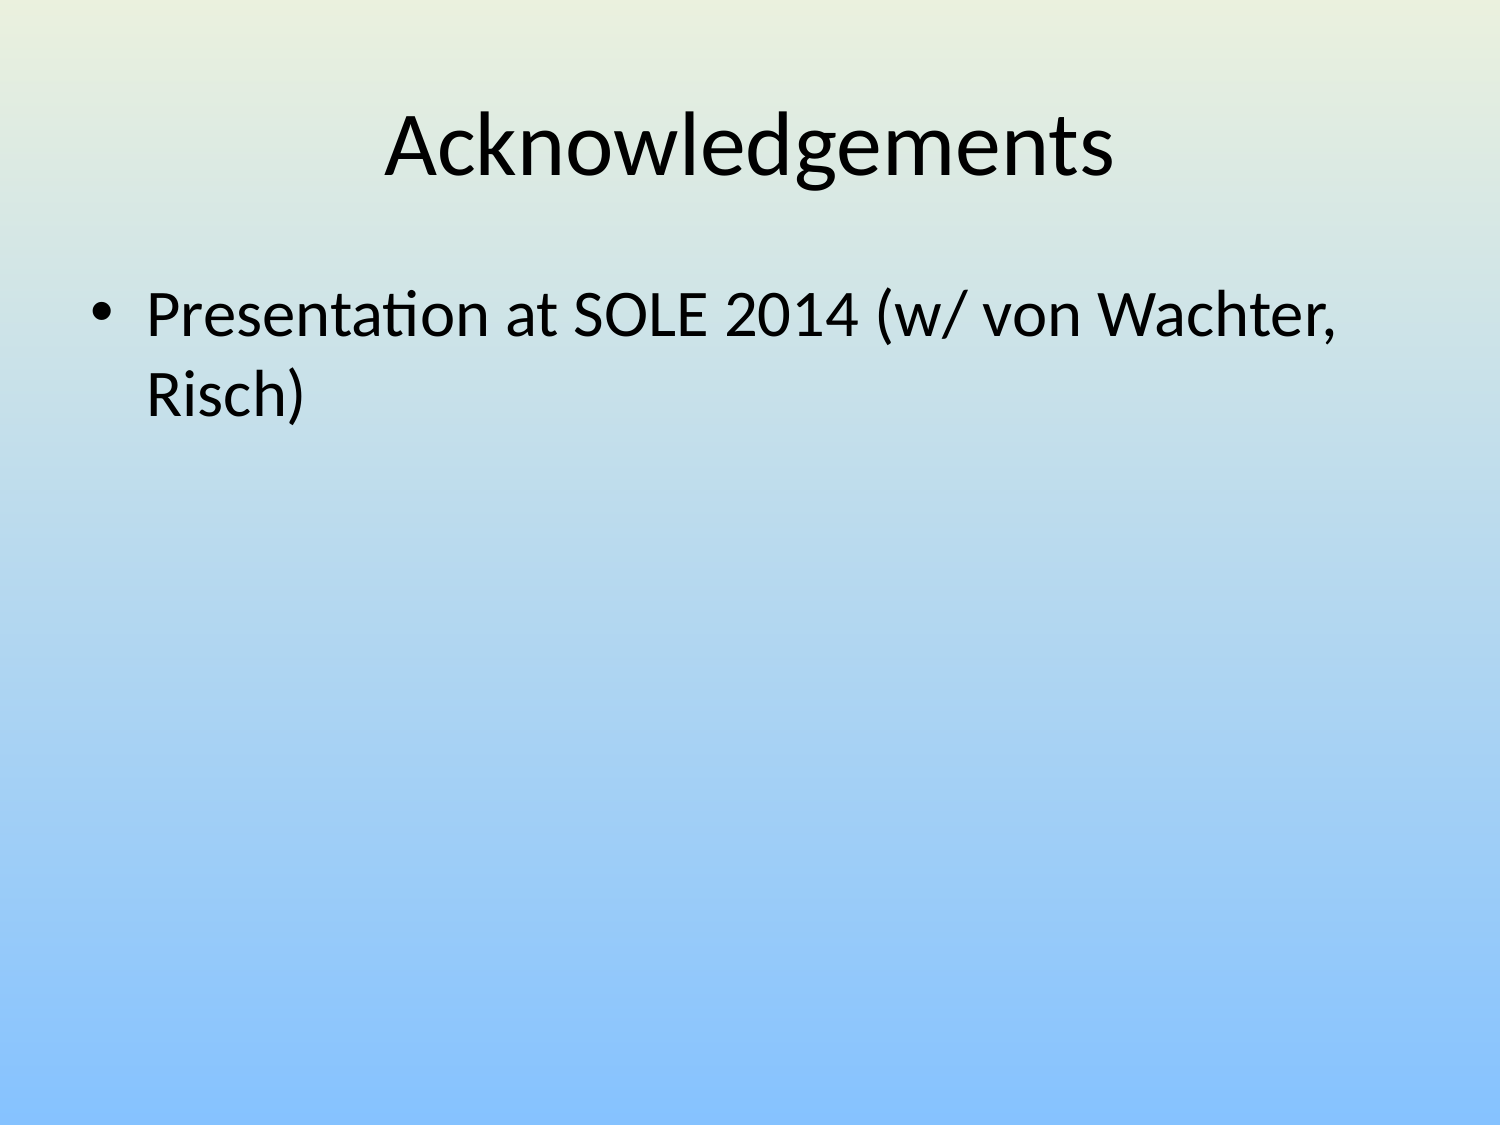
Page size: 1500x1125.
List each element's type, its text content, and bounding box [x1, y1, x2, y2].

title Acknowledgements [75, 45, 1425, 233]
list Presentation at SOLE 2014 (w/ von Wachter, Risch) [75, 262, 1425, 1005]
